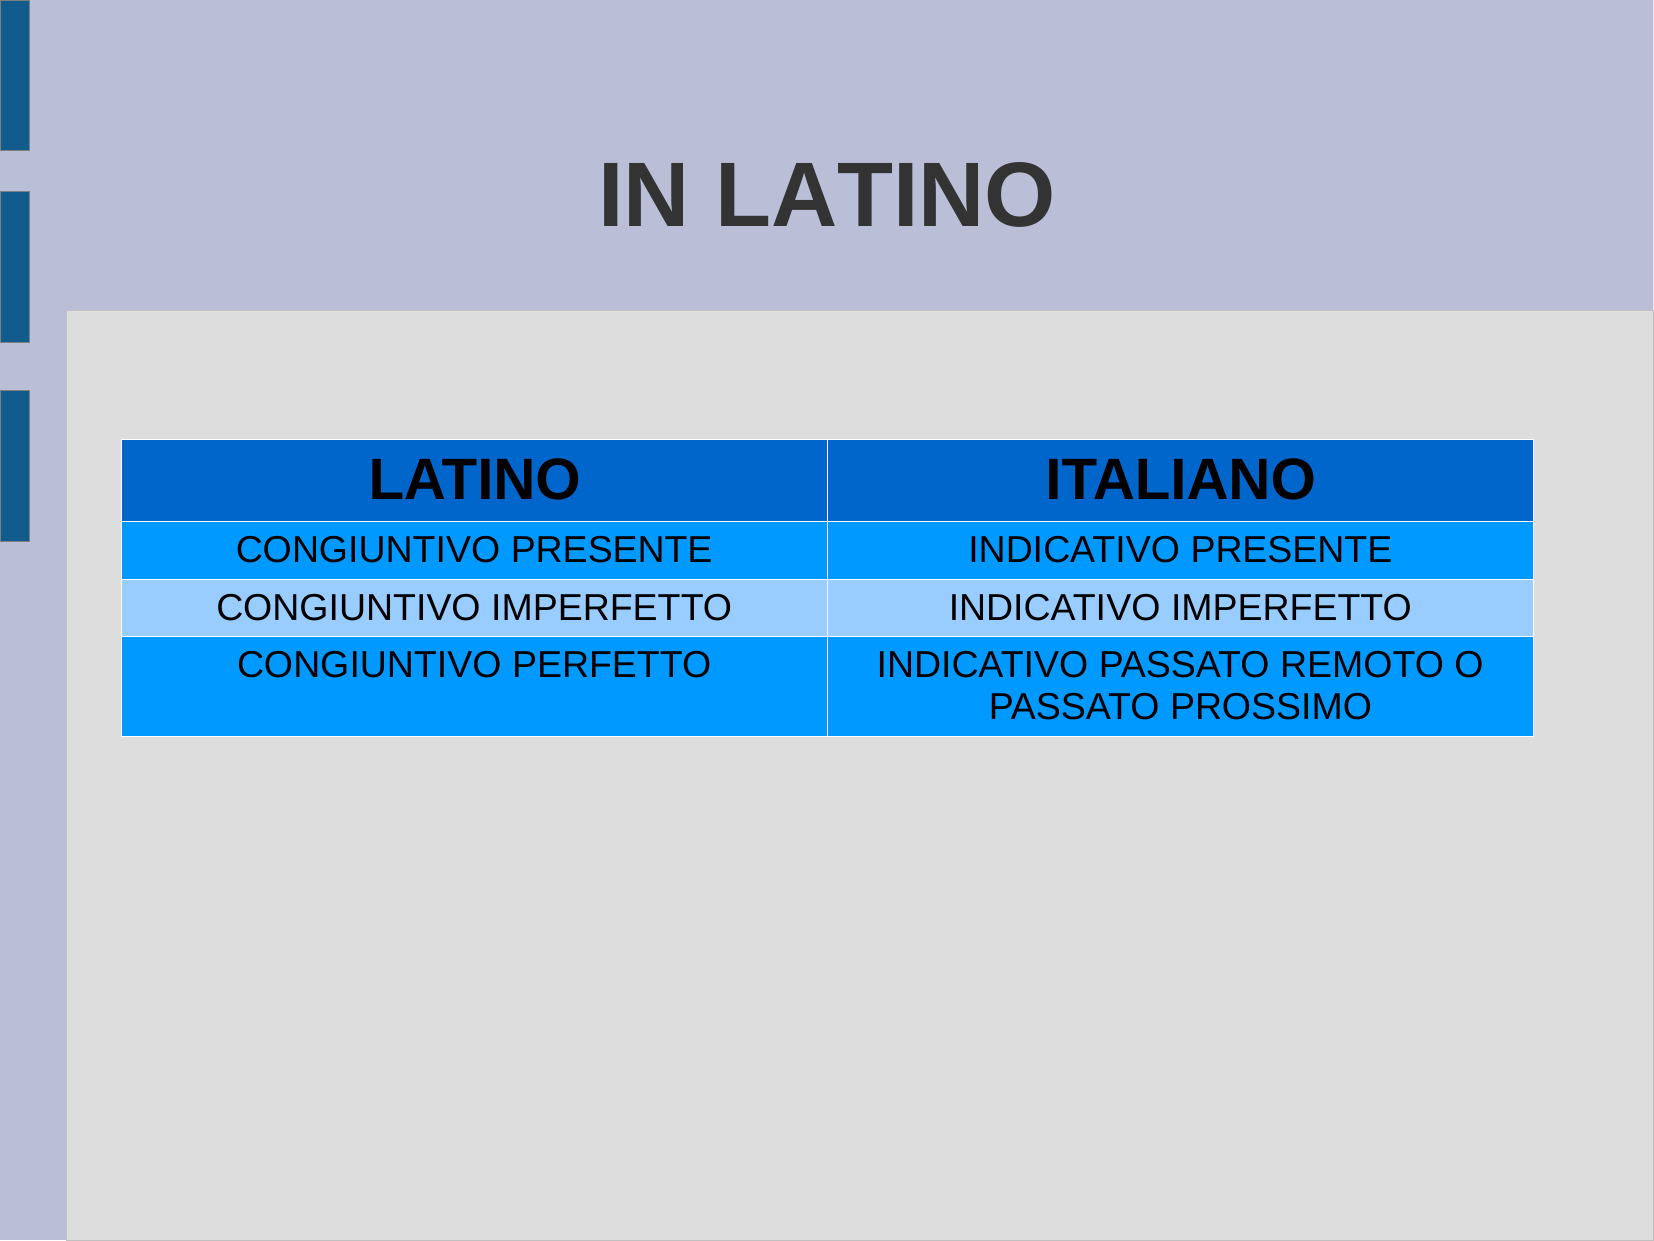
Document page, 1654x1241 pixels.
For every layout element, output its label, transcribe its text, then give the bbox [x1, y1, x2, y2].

title IN LATINO [121, 91, 1534, 299]
table_cell CONGIUNTIVO PERFETTO [122, 637, 827, 736]
table_cell CONGIUNTIVO IMPERFETTO [122, 580, 827, 636]
table_header ITALIANO [828, 440, 1533, 521]
table_cell CONGIUNTIVO PRESENTE [122, 522, 827, 579]
table_cell INDICATIVO IMPERFETTO [828, 580, 1533, 636]
table_header LATINO [122, 440, 827, 521]
table_cell INDICATIVO PASSATO REMOTO O PASSATO PROSSIMO [828, 637, 1533, 736]
table_cell INDICATIVO PRESENTE [828, 522, 1533, 579]
